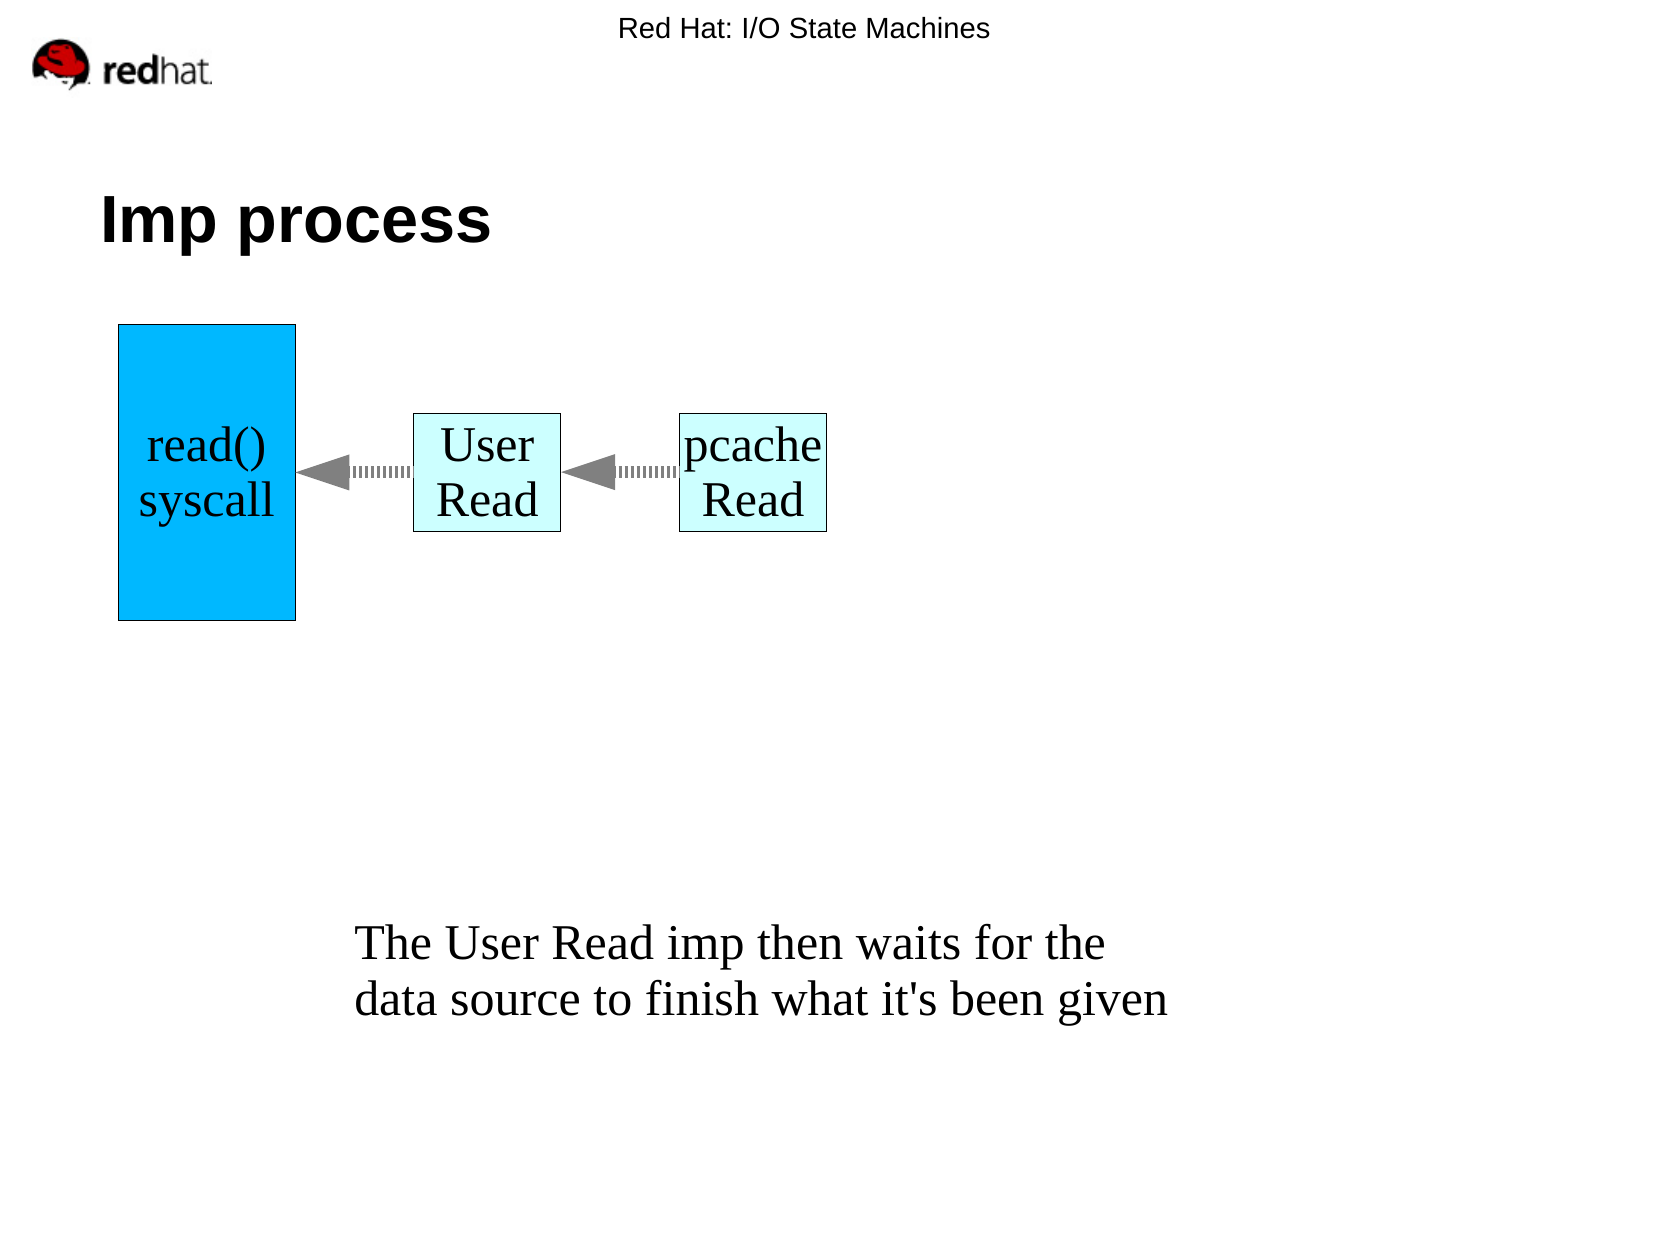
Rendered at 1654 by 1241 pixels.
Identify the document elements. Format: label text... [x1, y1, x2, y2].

text_box User Read [413, 413, 561, 532]
text_box The User Read imp then waits for the data source to finish what it's been given [354, 915, 1182, 1087]
picture [31, 37, 212, 98]
title Imp process [100, 164, 1506, 275]
text_box pcache Read [679, 413, 827, 532]
text_box read() syscall [118, 324, 296, 621]
